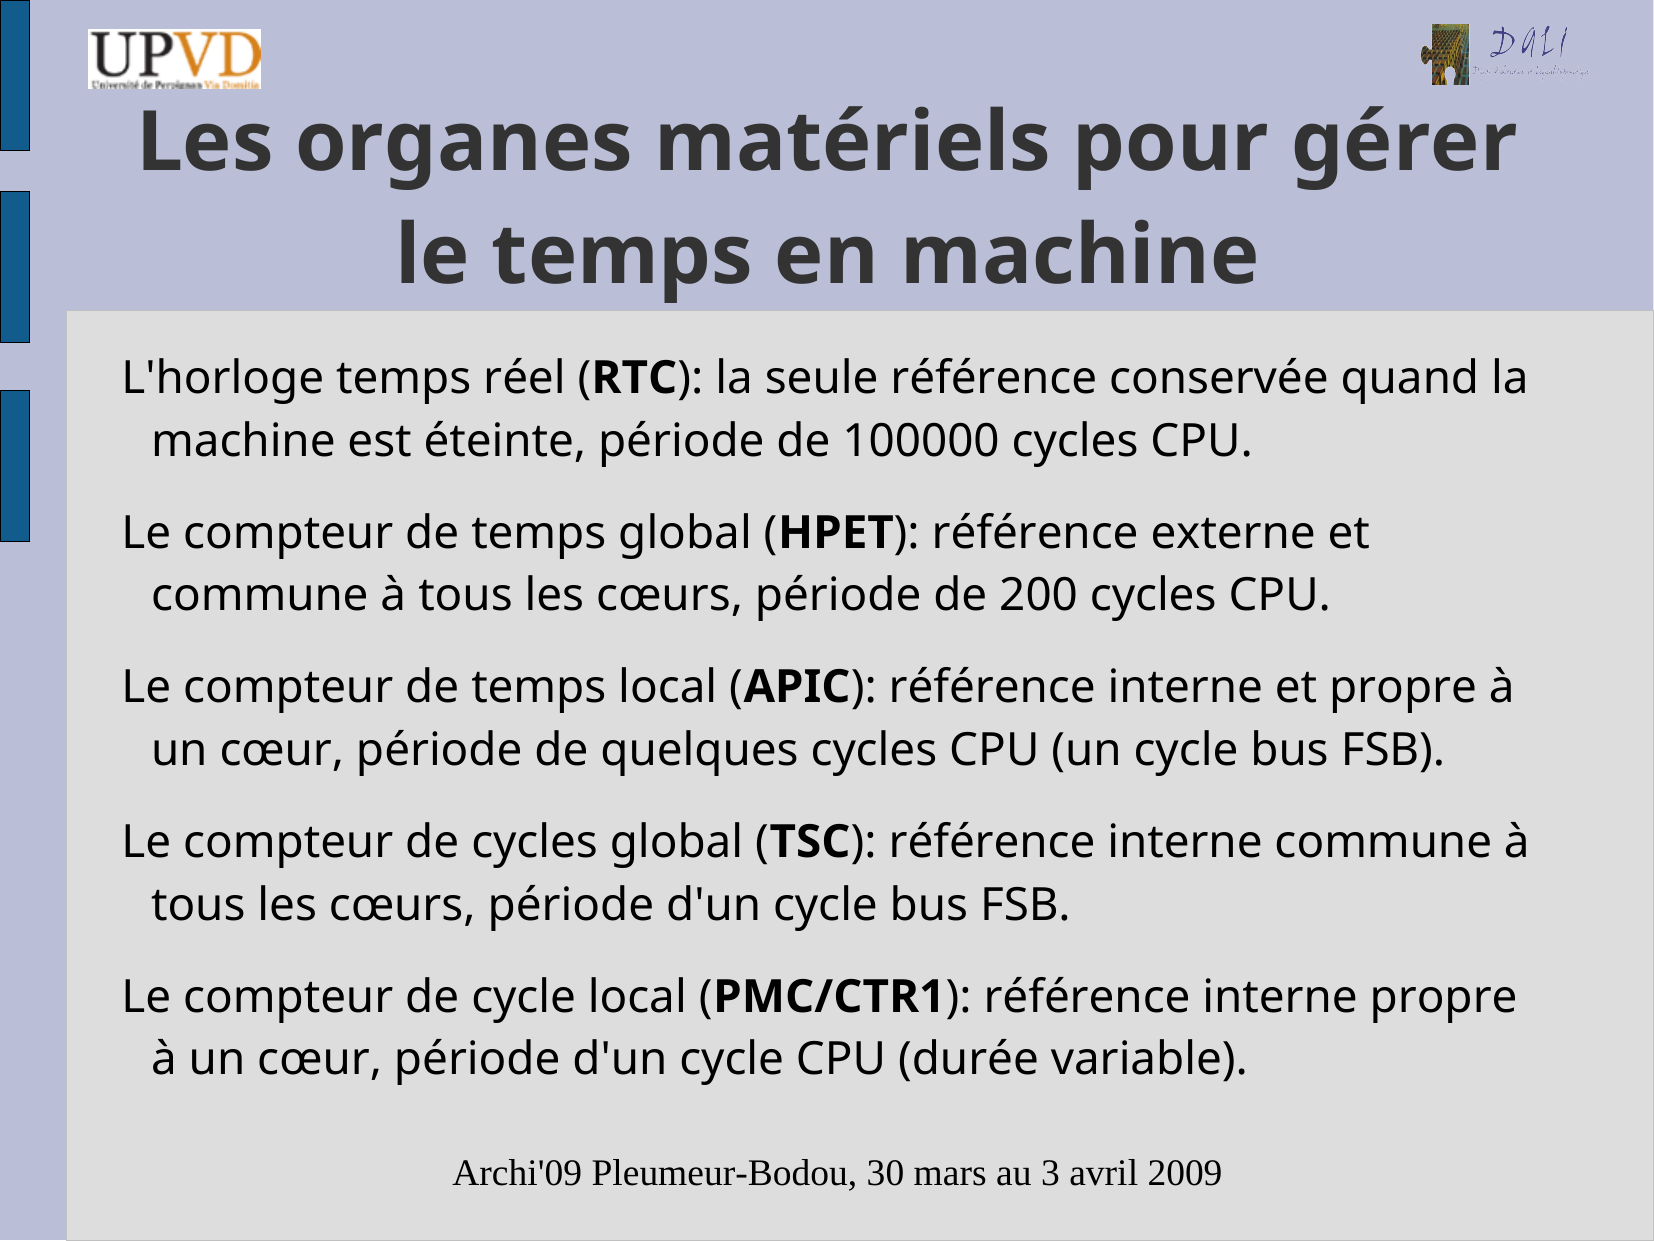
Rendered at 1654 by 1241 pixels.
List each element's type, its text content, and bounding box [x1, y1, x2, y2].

text_box Archi'09 Pleumeur-Bodou, 30 mars au 3 avril 2009 [452, 1151, 1226, 1204]
picture [88, 29, 261, 89]
title Les organes matériels pour gérer le temps en machine [121, 91, 1534, 299]
picture [1420, 24, 1593, 85]
list L'horloge temps réel (RTC): la seule référence conservée quand la machine est éteinte, période de 100000 cycles CPU. Le compteur de temps global (HPET): référence externe et commune à tous les cœurs, période de 200 cycles CPU. Le compteur de temps local (APIC): référence interne et propre à un cœur, période de quelques cycles CPU (un cycle bus FSB). Le compteur de cycles global (TSC): référence interne commune à tous les cœurs, période d'un cycle bus FSB. Le compteur de cycle local (PMC/CTR1): référence interne propre à un cœur, période d'un cycle CPU (durée variable). [121, 344, 1534, 1127]
